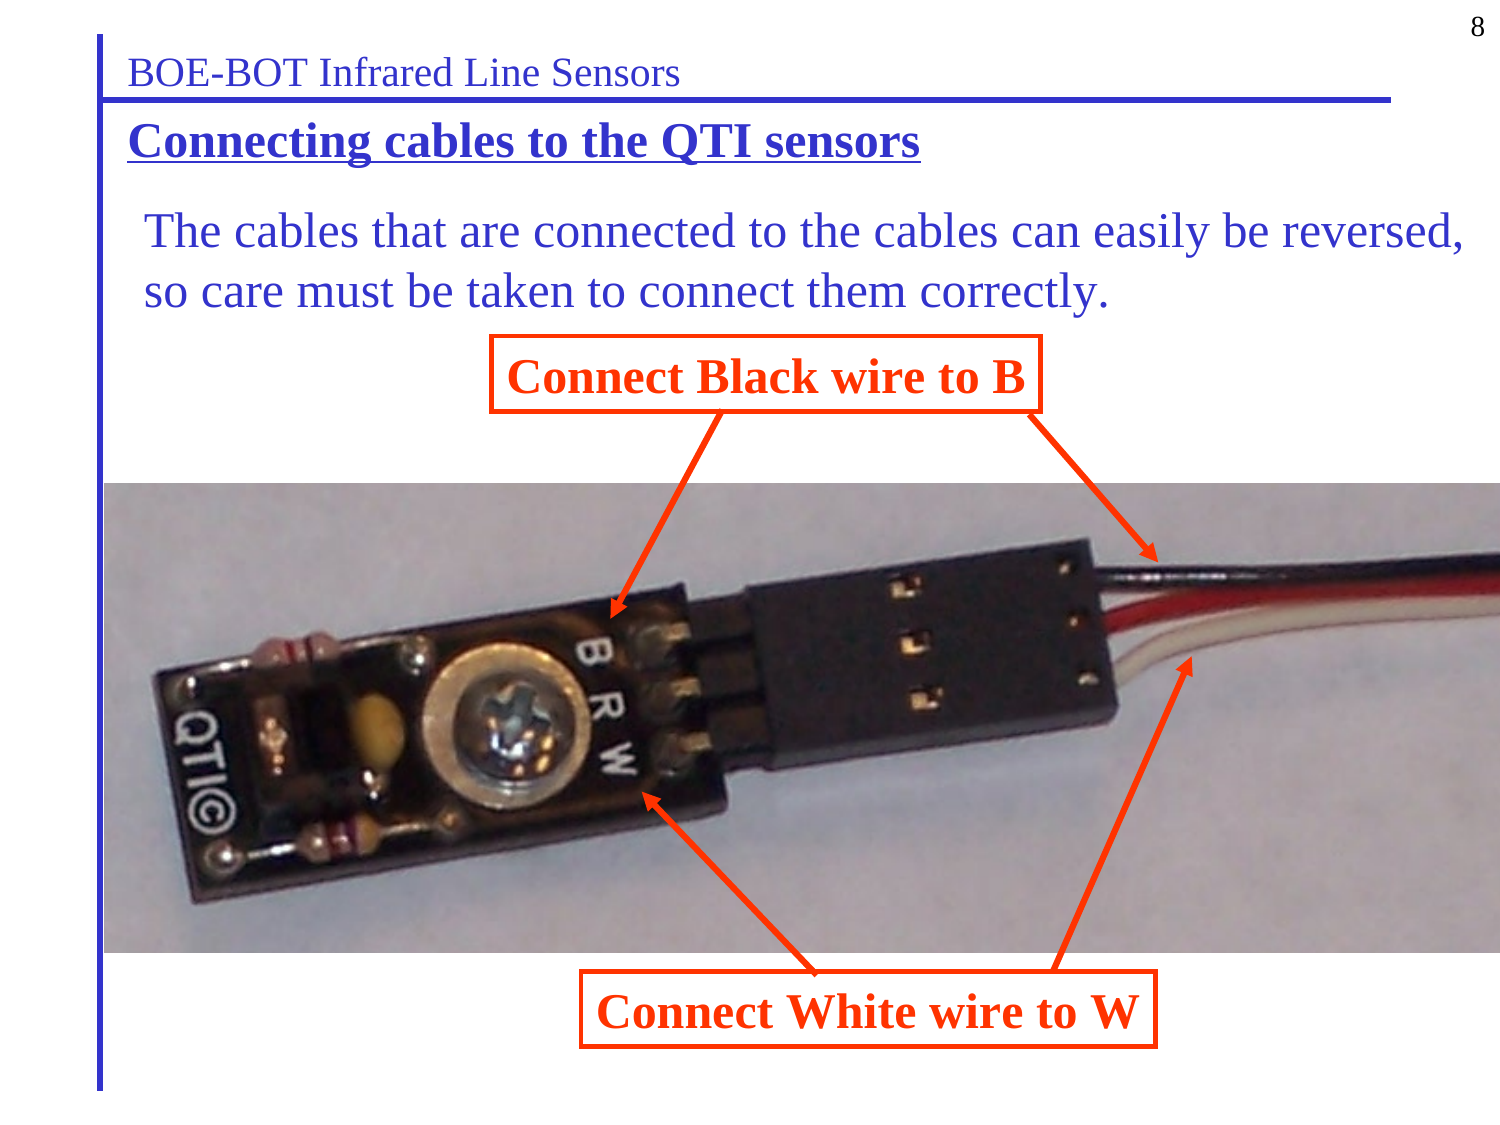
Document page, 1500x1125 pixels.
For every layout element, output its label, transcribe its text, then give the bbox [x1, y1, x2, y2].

text_box <number> [1187, 0, 1500, 76]
text_box Connect White wire to W [581, 971, 1156, 1047]
text_box BOE-BOT Infrared Line Sensors [112, 37, 1450, 88]
text_box Connect Black wire to B [491, 335, 1041, 412]
text_box Connecting cables to the QTI sensors [112, 99, 1038, 180]
text_box The cables that are connected to the cables can easily be reversed, so care must be taken to connect them correctly. [129, 189, 1500, 321]
picture [104, 483, 1500, 953]
